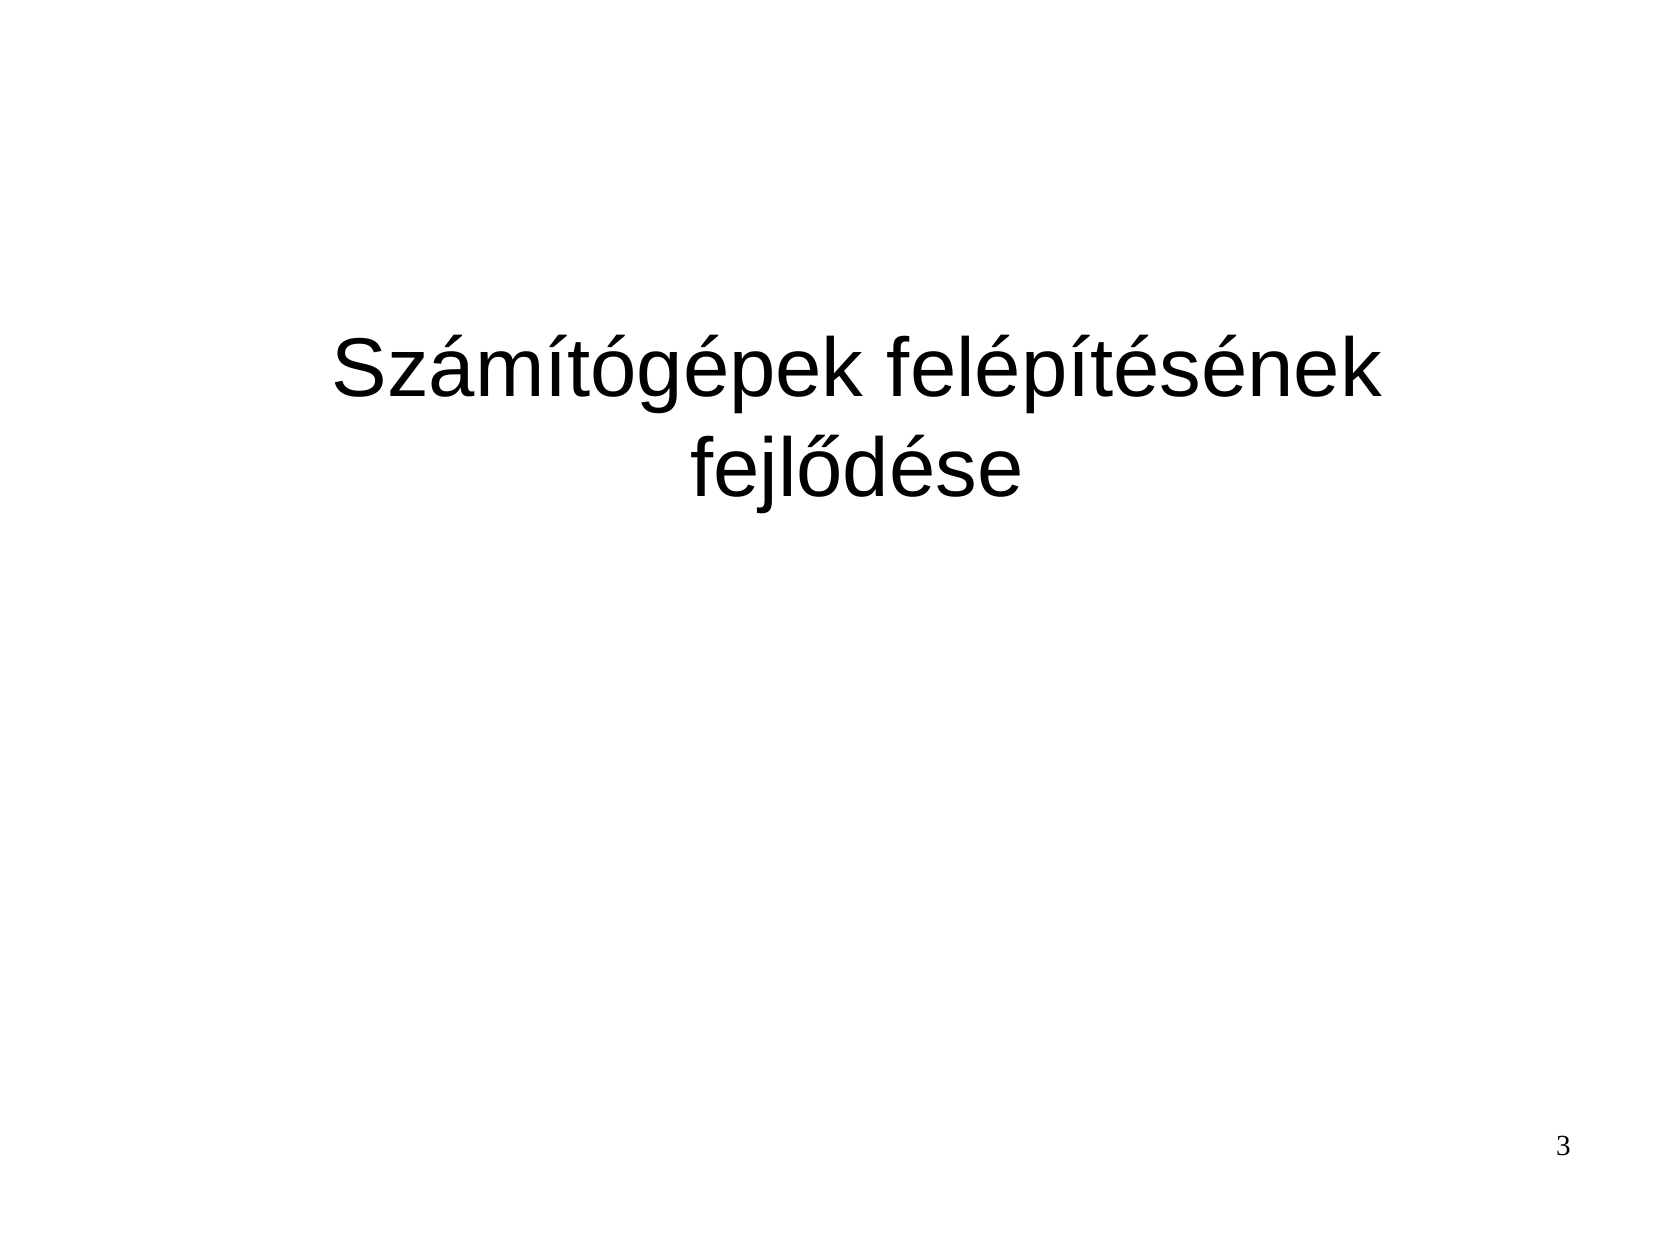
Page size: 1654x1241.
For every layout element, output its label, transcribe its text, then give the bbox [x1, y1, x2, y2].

title Számítógépek felépítésének fejlődése [136, 309, 1543, 517]
